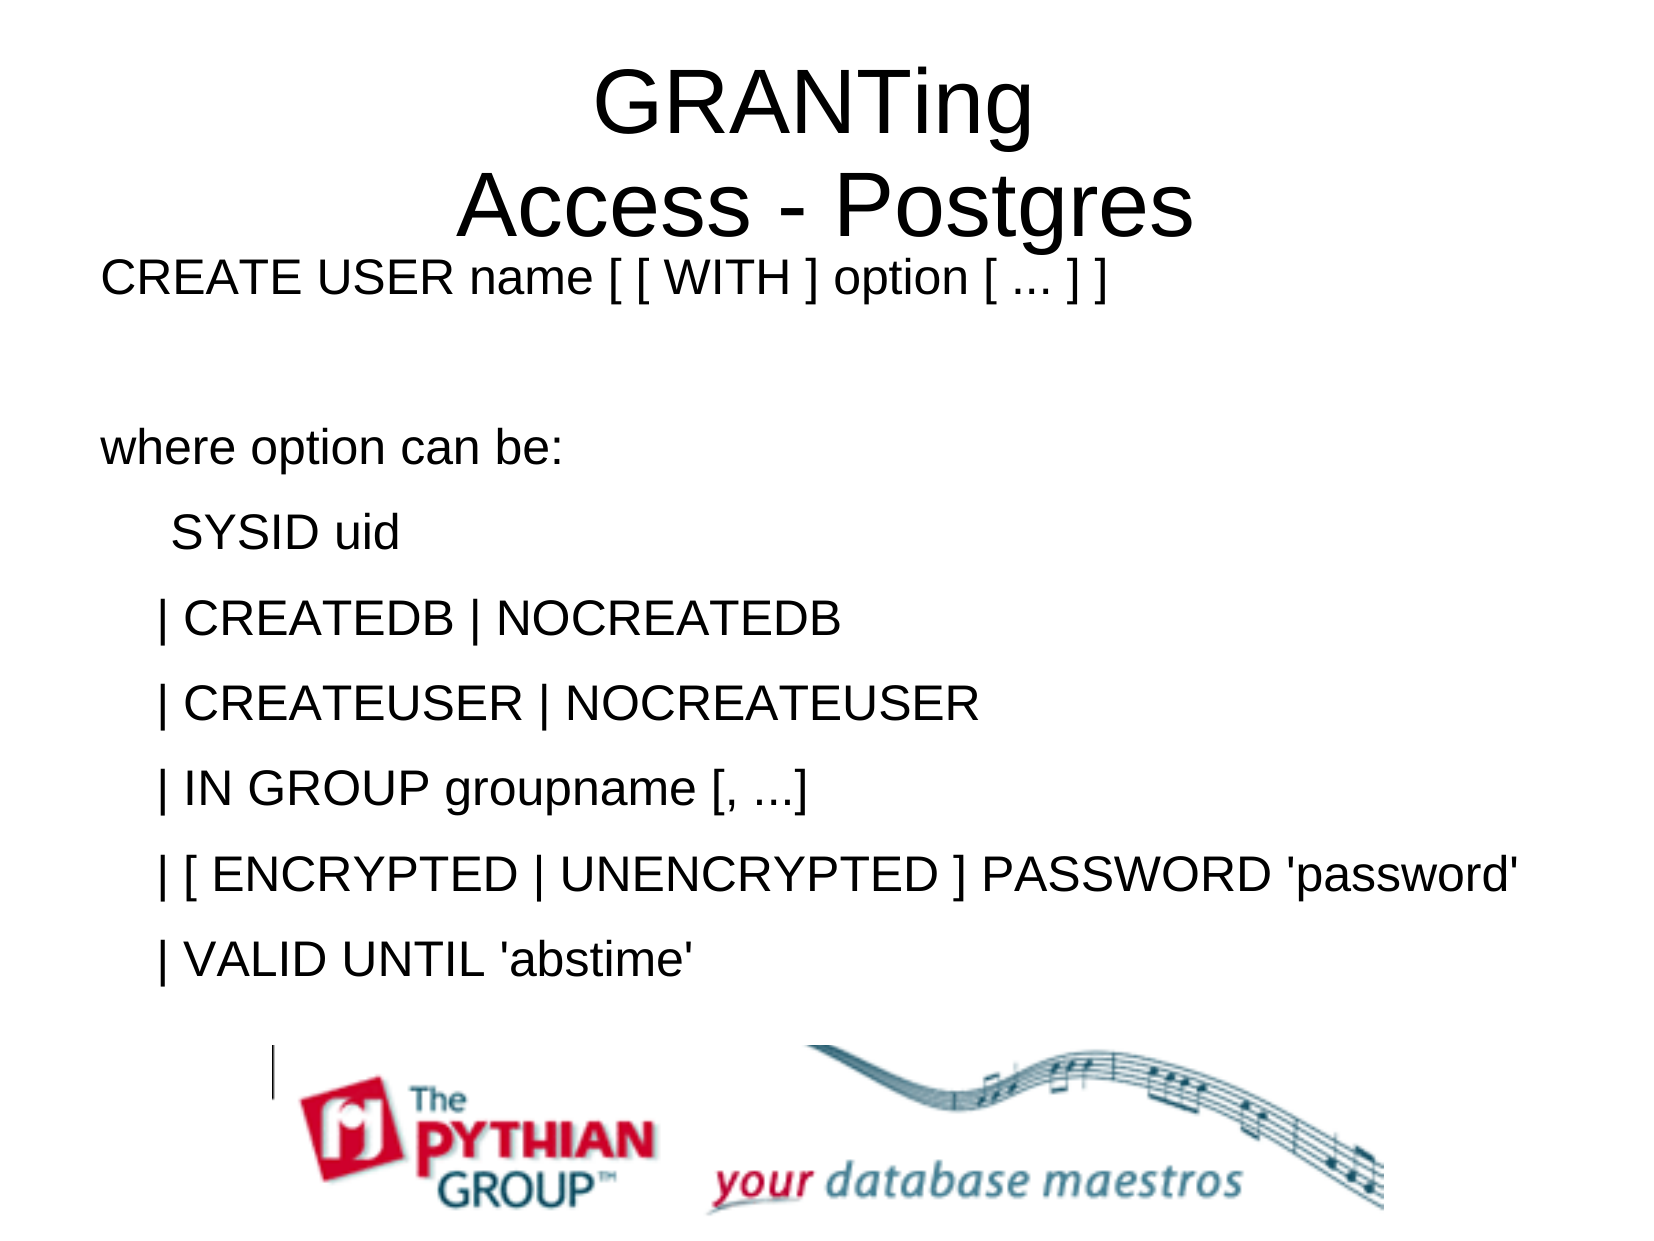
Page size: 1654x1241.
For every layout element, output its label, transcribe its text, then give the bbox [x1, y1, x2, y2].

title GRANTing Access - Postgres [82, 50, 1571, 248]
picture [272, 1073, 1384, 1241]
list CREATE USER name [ [ WITH ] option [ ... ] ] where option can be: SYSID uid | CREATEDB | NOCREATEDB | CREATEUSER | NOCREATEUSER | IN GROUP groupname [, ...] | [ ENCRYPTED | UNENCRYPTED ] PASSWORD 'password' | VALID UNTIL 'abstime' [82, 248, 1571, 1073]
